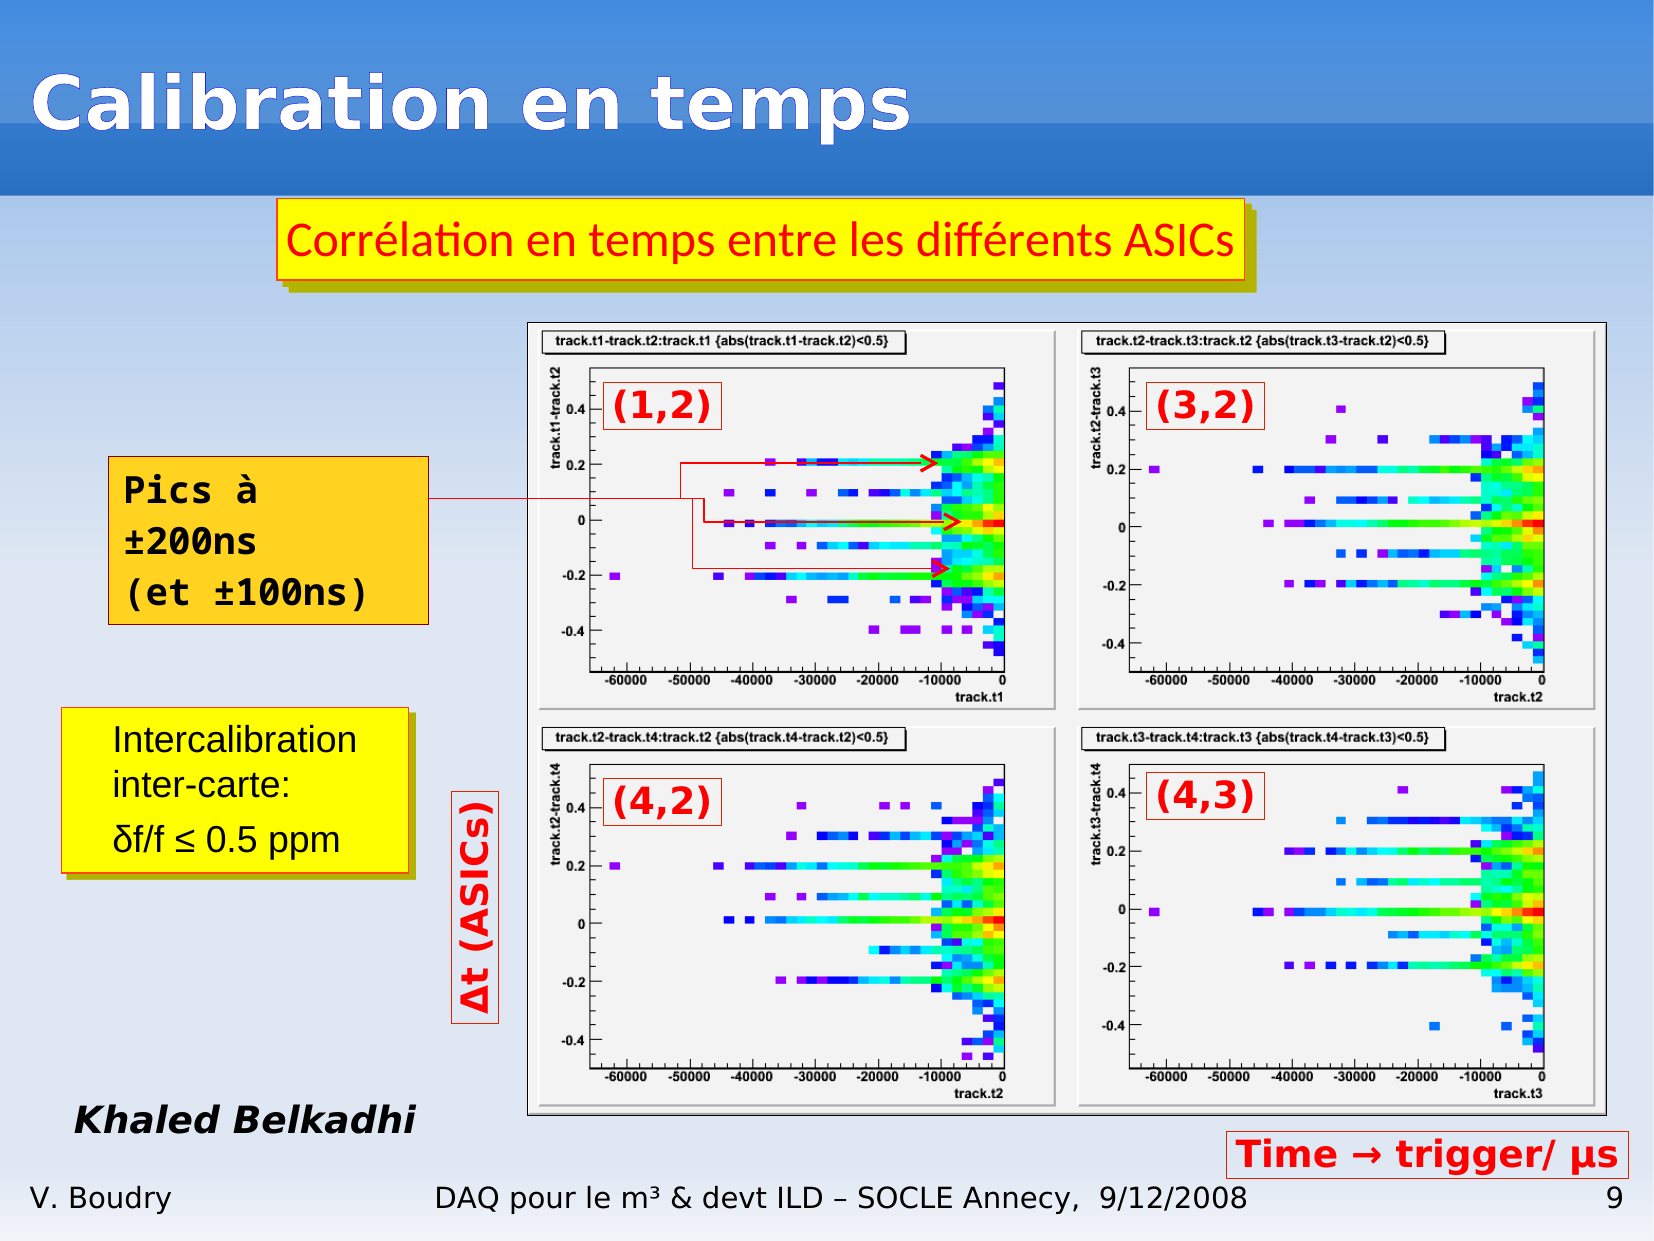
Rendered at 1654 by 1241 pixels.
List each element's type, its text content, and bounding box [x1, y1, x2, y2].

text_box (3,2) [1146, 382, 1265, 430]
text_box Corrélation en temps entre les différents ASICs [277, 198, 1245, 281]
title Calibration en temps [29, 59, 1654, 148]
text_box Khaled Belkadhi [59, 1091, 437, 1150]
text_box Δt (ASICs) [451, 791, 499, 1024]
picture [0, 0, 1654, 1241]
text_box Intercalibration inter-carte: δf/f ≤ 0.5 ppm [61, 707, 409, 874]
text_box (4,2) [603, 778, 722, 826]
text_box (1,2) [603, 382, 722, 430]
text_box Time → trigger/ μs [1226, 1131, 1629, 1179]
text_box (4,3) [1146, 772, 1265, 820]
text_box Pics à ±200ns (et ±100ns) [108, 456, 429, 584]
